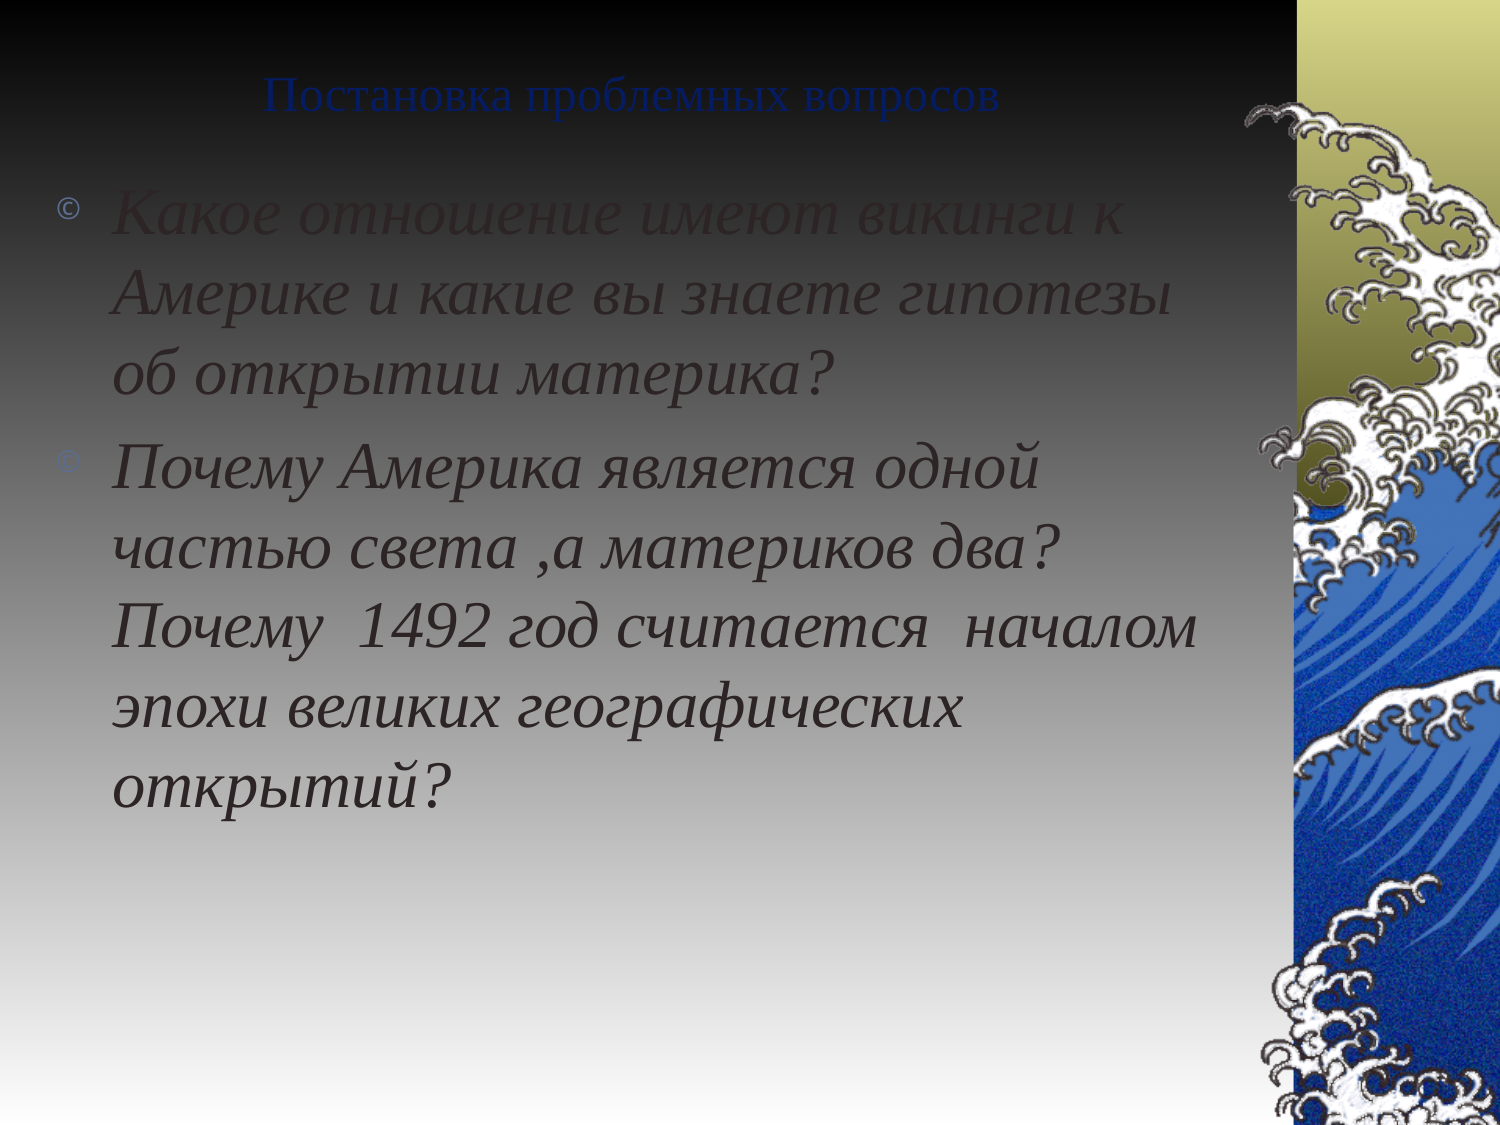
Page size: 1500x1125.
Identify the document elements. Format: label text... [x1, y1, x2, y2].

picture [1217, 76, 1500, 1125]
list Какое отношение имеют викинги к Америке и какие вы знаете гипотезы об открытии материка? Почему Америка является одной частью света ,а материков два? Почему 1492 год считается началом эпохи великих географических открытий? [41, 160, 1250, 1012]
title Постановка проблемных вопросов [41, 54, 1235, 149]
